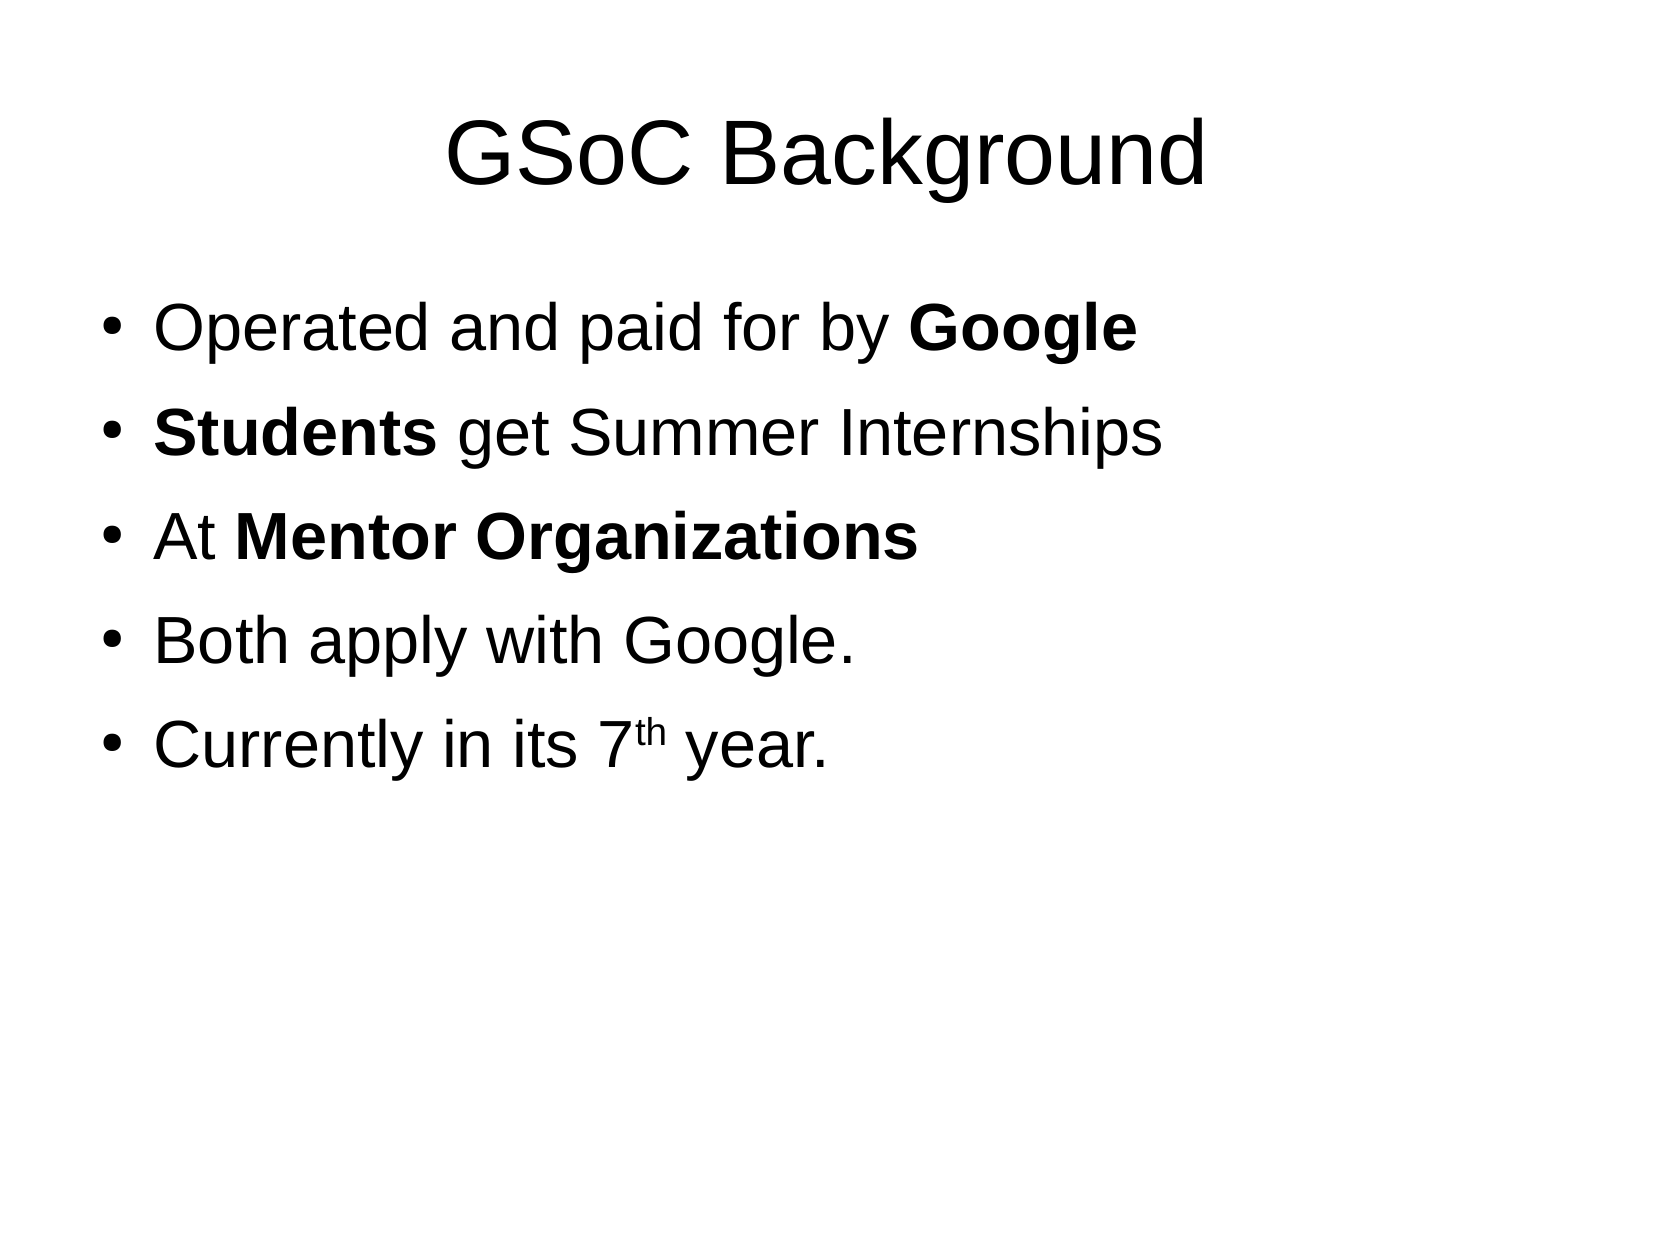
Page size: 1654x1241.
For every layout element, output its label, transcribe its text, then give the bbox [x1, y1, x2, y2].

title GSoC Background [82, 56, 1571, 250]
list Operated and paid for by Google Students get Summer Internships At Mentor Organizations Both apply with Google. Currently in its 7th year. [82, 290, 1571, 1094]
